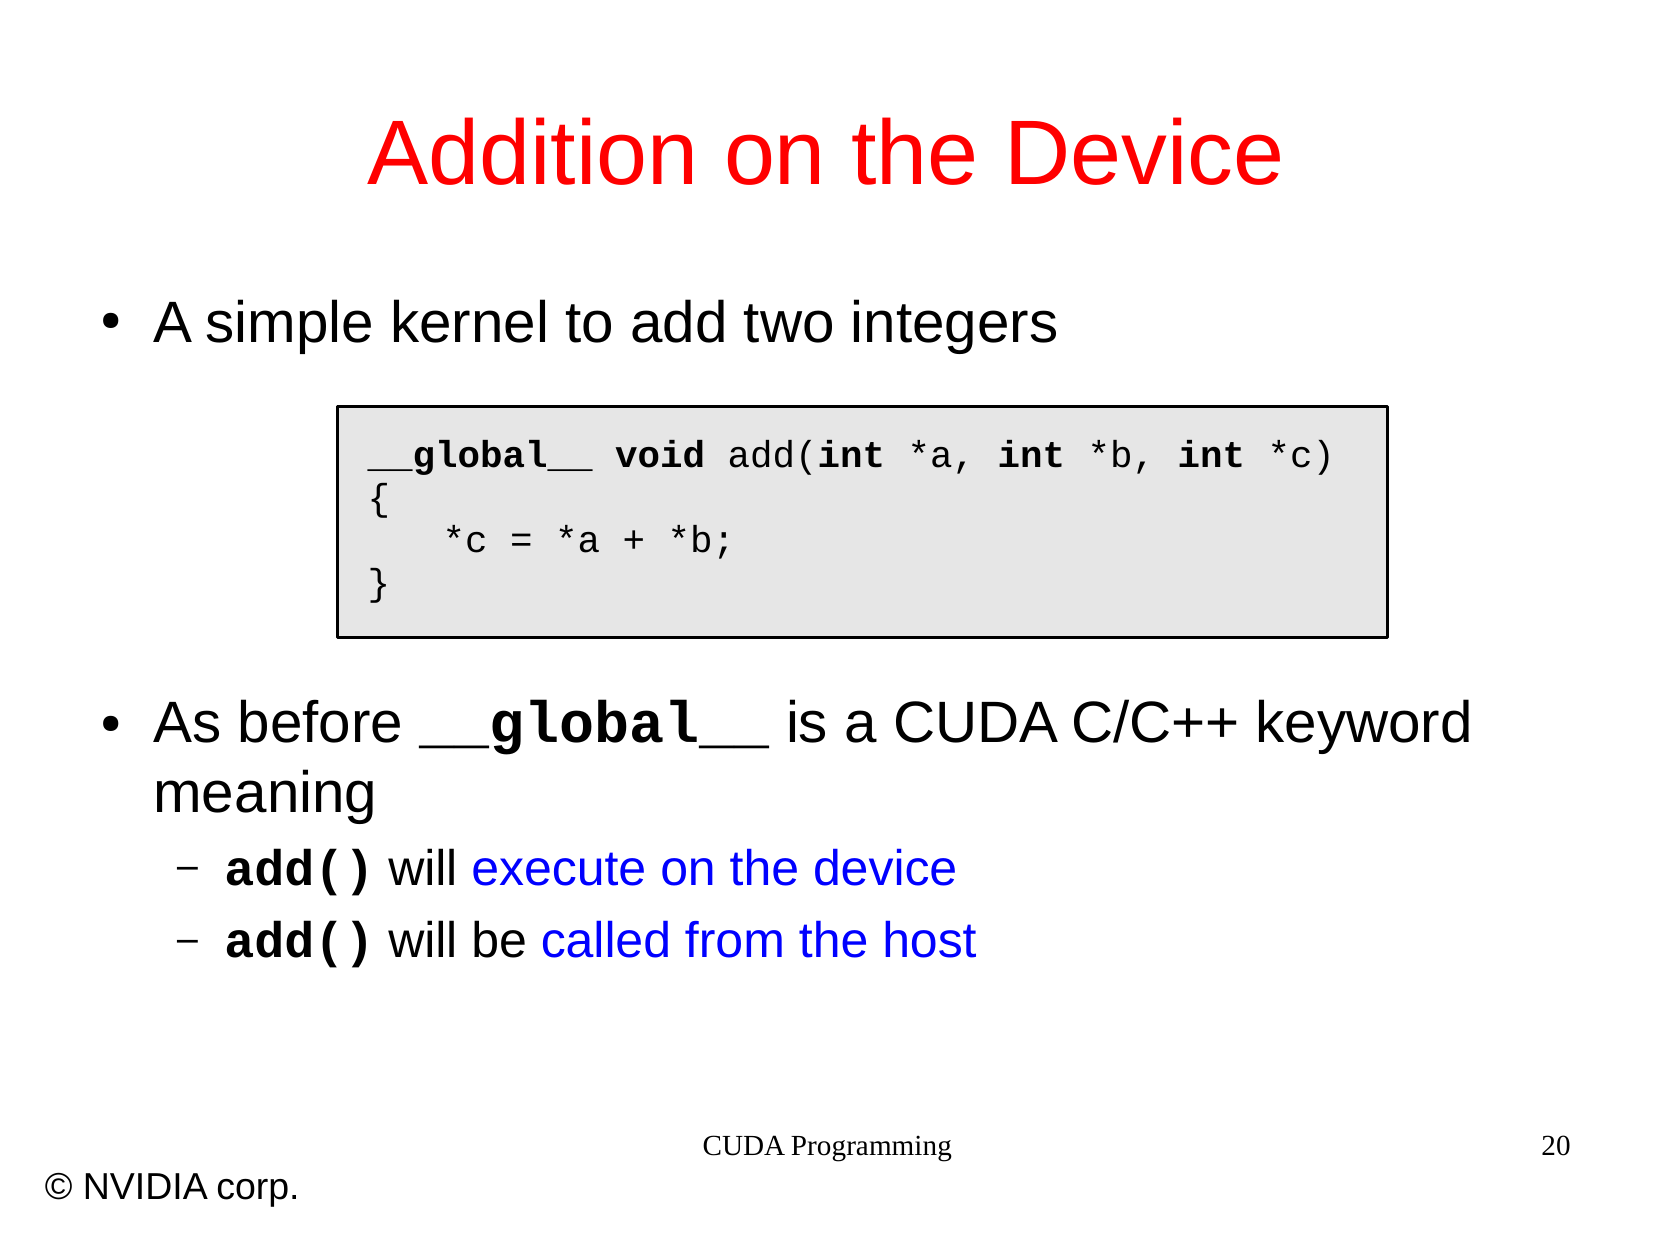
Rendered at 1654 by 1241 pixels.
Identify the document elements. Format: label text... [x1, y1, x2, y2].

title Addition on the Device [82, 49, 1571, 257]
list A simple kernel to add two integers As before __global__ is a CUDA C/C++ keyword meaning add() will execute on the device add() will be called from the host [82, 290, 1571, 1052]
text_box __global__ void add(int *a, int *b, int *c) { *c = *a + *b; } [337, 406, 1388, 638]
text_box © NVIDIA corp. [30, 1158, 331, 1216]
